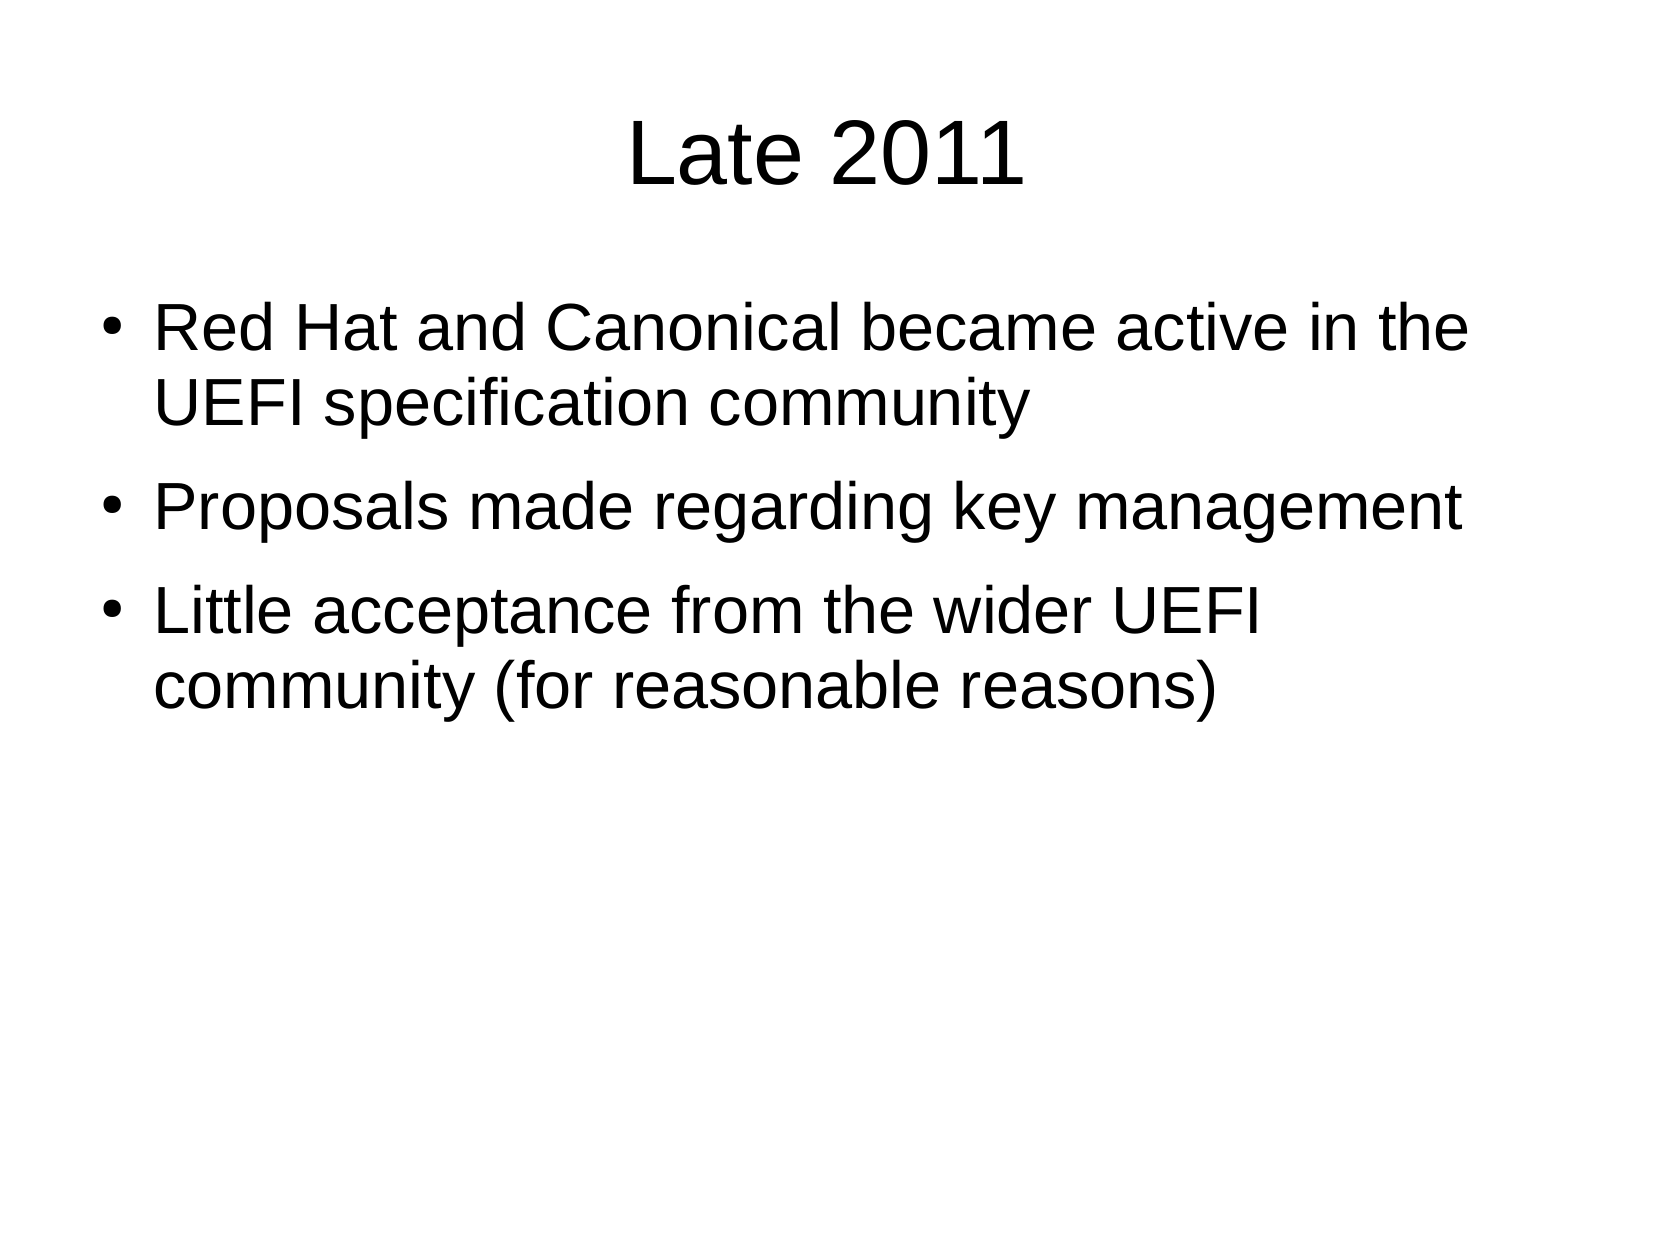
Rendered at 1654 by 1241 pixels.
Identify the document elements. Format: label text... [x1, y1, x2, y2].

list Red Hat and Canonical became active in the UEFI specification community Proposals made regarding key management Little acceptance from the wider UEFI community (for reasonable reasons) [82, 290, 1538, 1010]
title Late 2011 [82, 49, 1571, 257]
